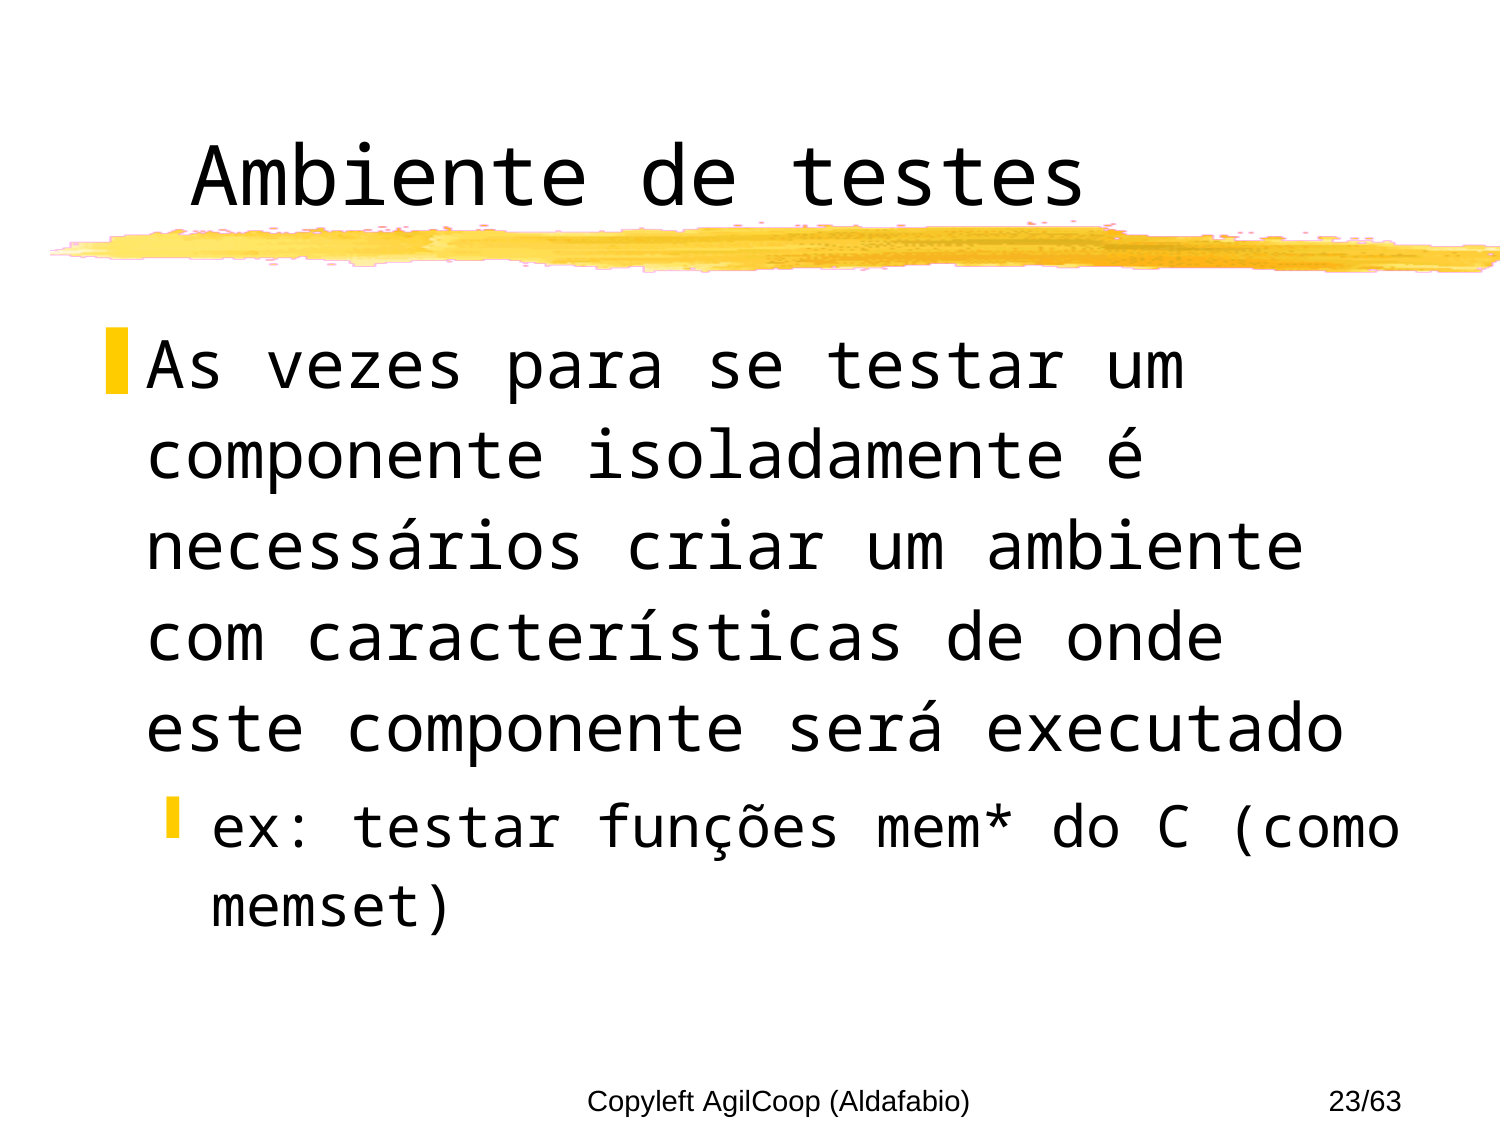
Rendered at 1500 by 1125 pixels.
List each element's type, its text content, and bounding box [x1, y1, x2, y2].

title Ambiente de testes [24, 74, 1488, 238]
picture [50, 215, 1500, 284]
list As vezes para se testar um componente isoladamente é necessários criar um ambiente com características de onde este componente será executado ex: testar funções mem* do C (como memset) [74, 309, 1417, 994]
